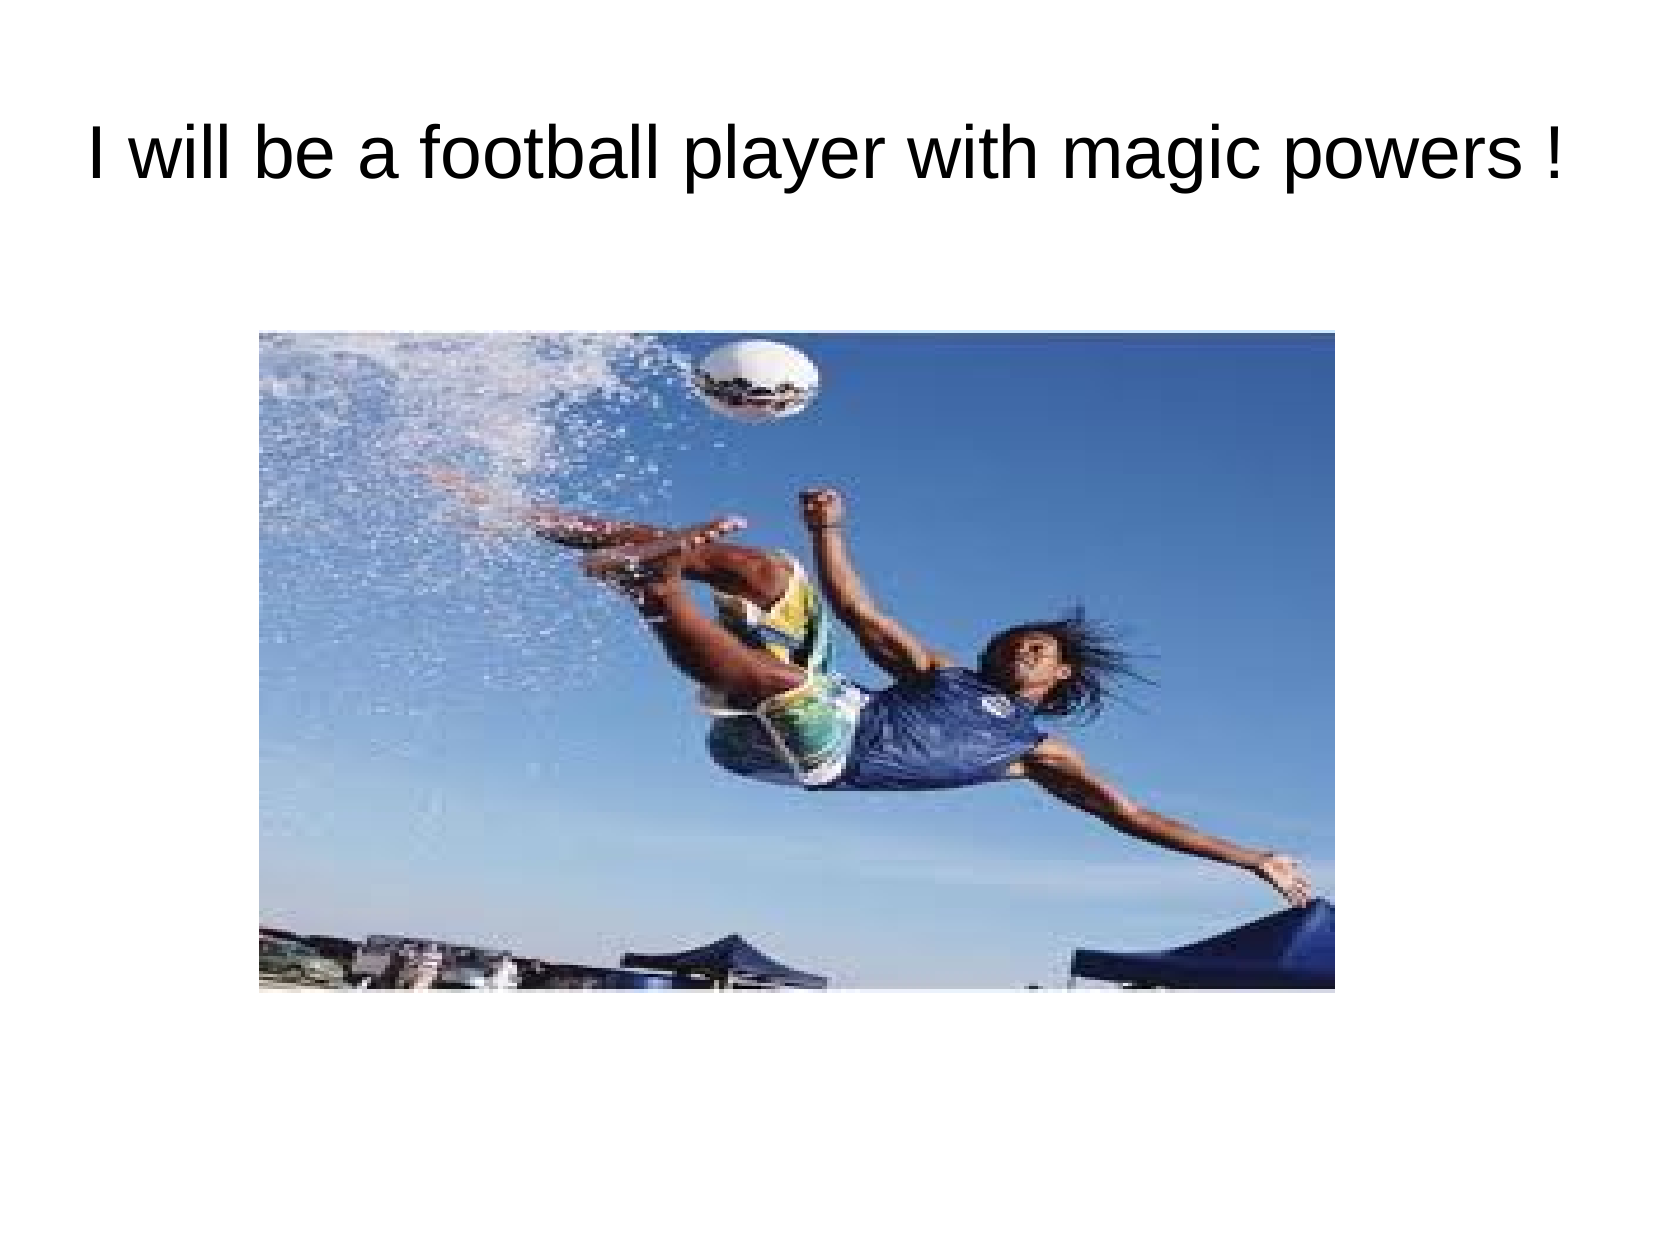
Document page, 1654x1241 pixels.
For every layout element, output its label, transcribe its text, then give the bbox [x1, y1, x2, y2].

title I will be a football player with magic powers ! [82, 49, 1571, 257]
picture [259, 330, 1335, 993]
